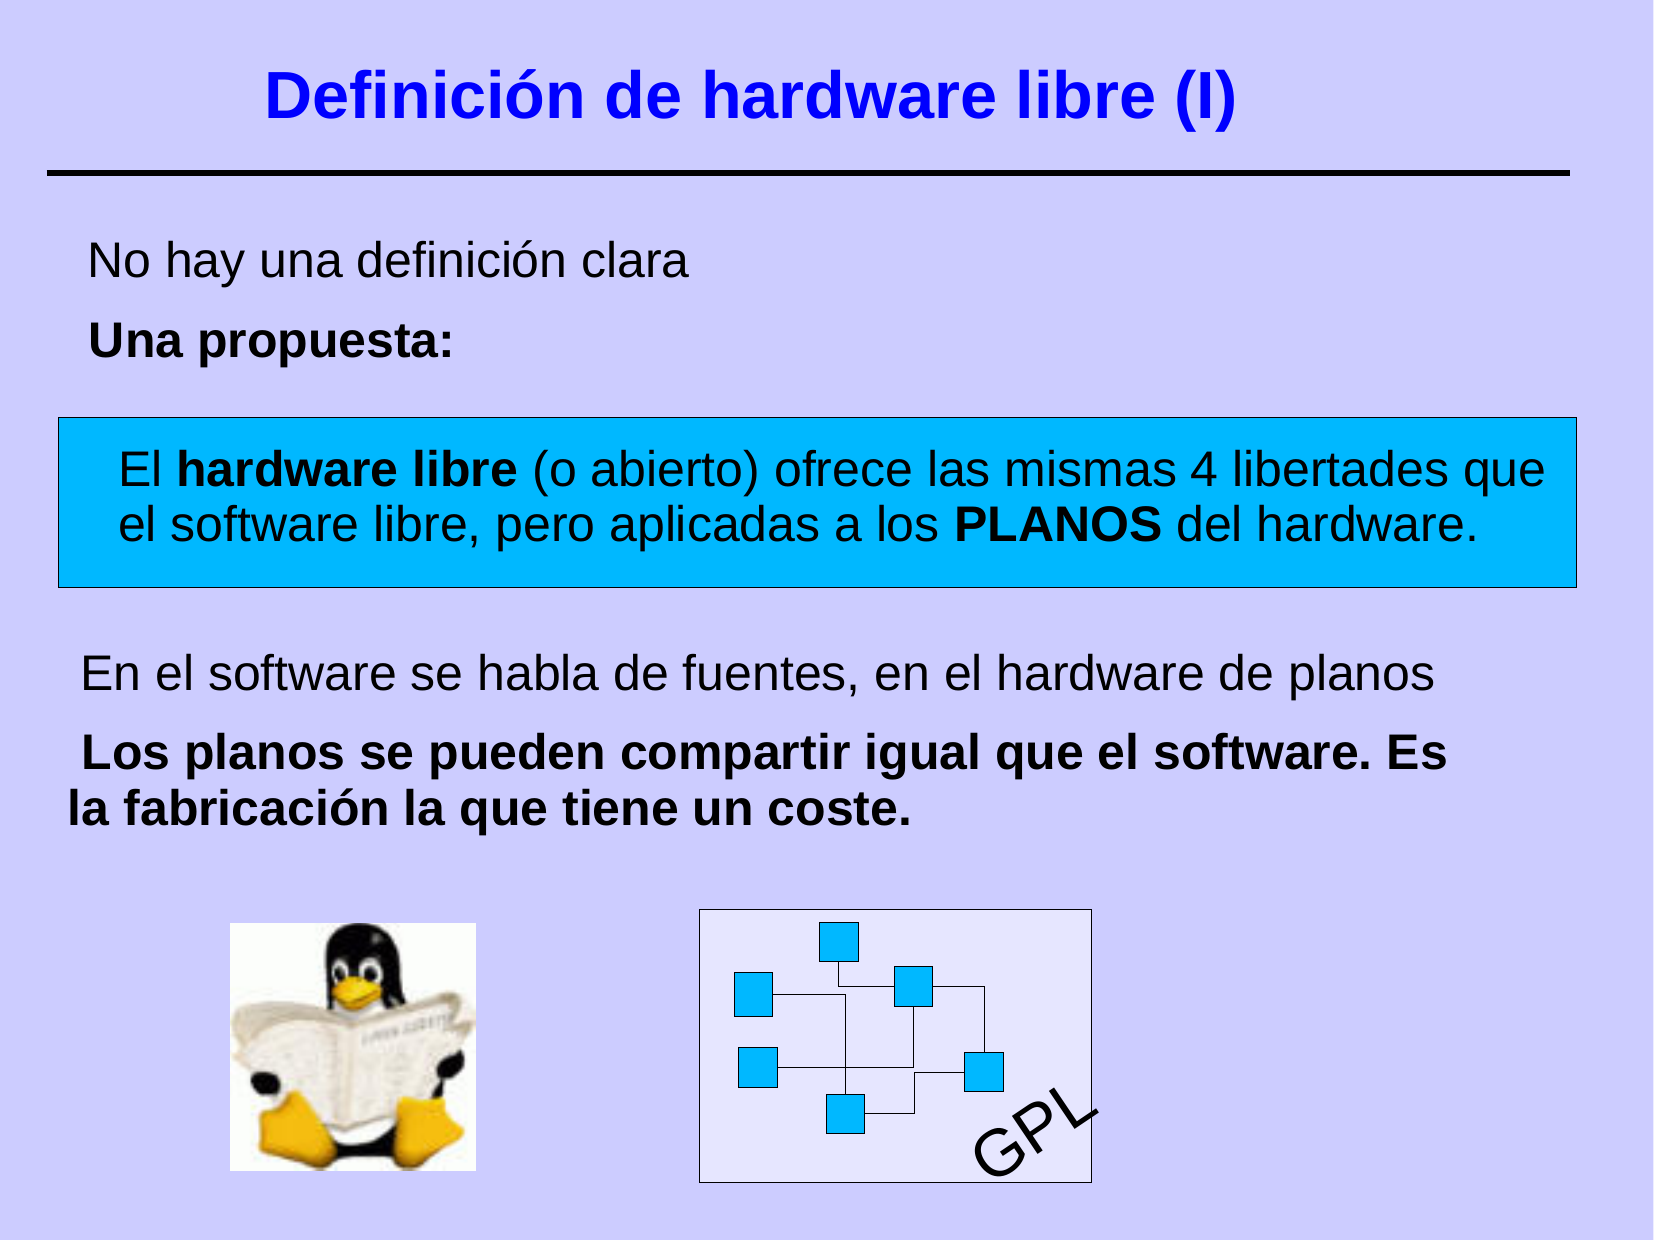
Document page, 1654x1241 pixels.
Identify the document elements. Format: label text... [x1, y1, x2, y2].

text_box El hardware libre (o abierto) ofrece las mismas 4 libertades que el software libre, pero aplicadas a los PLANOS del hardware. [118, 440, 1549, 610]
text_box No hay una definición clara Una propuesta: [74, 232, 1052, 417]
text_box En el software se habla de fuentes, en el hardware de planos Los planos se pueden compartir igual que el software. Es la fabricación la que tiene un coste. [67, 645, 1500, 839]
text_box [58, 417, 1577, 588]
title Definición de hardware libre (I) [114, 0, 1390, 170]
picture [230, 923, 476, 1171]
text_box GPL [956, 1058, 1181, 1241]
text_box [699, 909, 1092, 1183]
